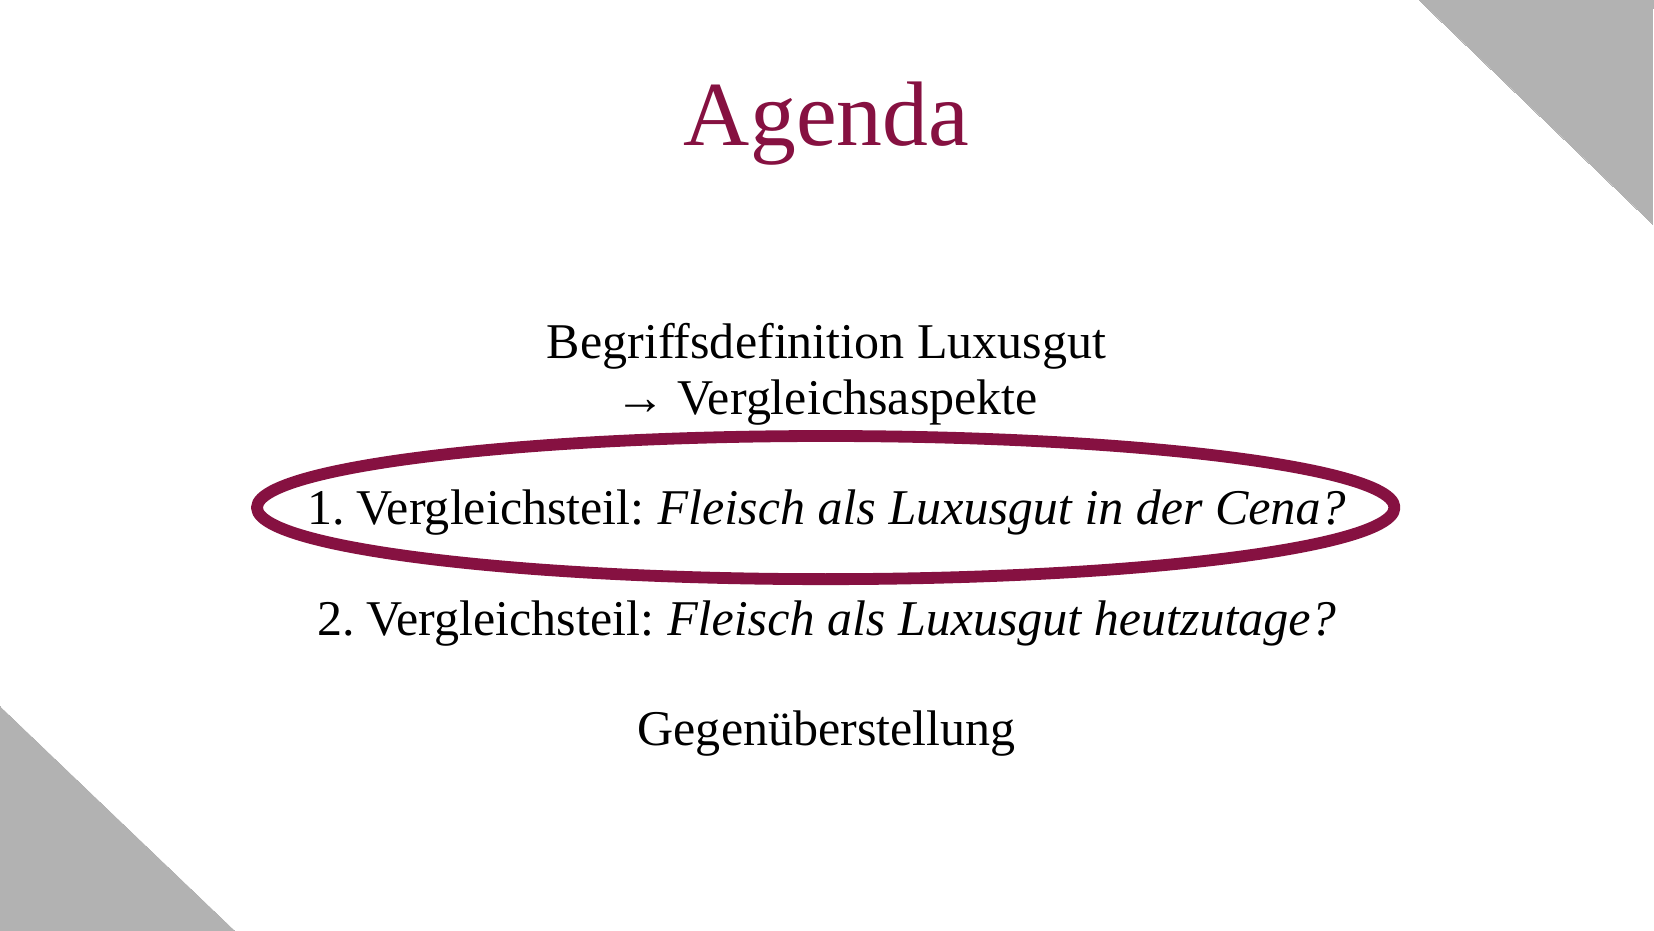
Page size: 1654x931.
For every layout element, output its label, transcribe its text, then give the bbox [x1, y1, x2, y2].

title Agenda [82, 37, 1571, 193]
text_box [0, 706, 235, 931]
subtitle Begriffsdefinition Luxusgut → Vergleichsaspekte 1. Vergleichsteil: Fleisch als Luxusgut in der Cena? 2. Vergleichsteil: Fleisch als Luxusgut heutzutage? Gegenüberstellung [82, 203, 1571, 882]
text_box [1419, 0, 1654, 225]
